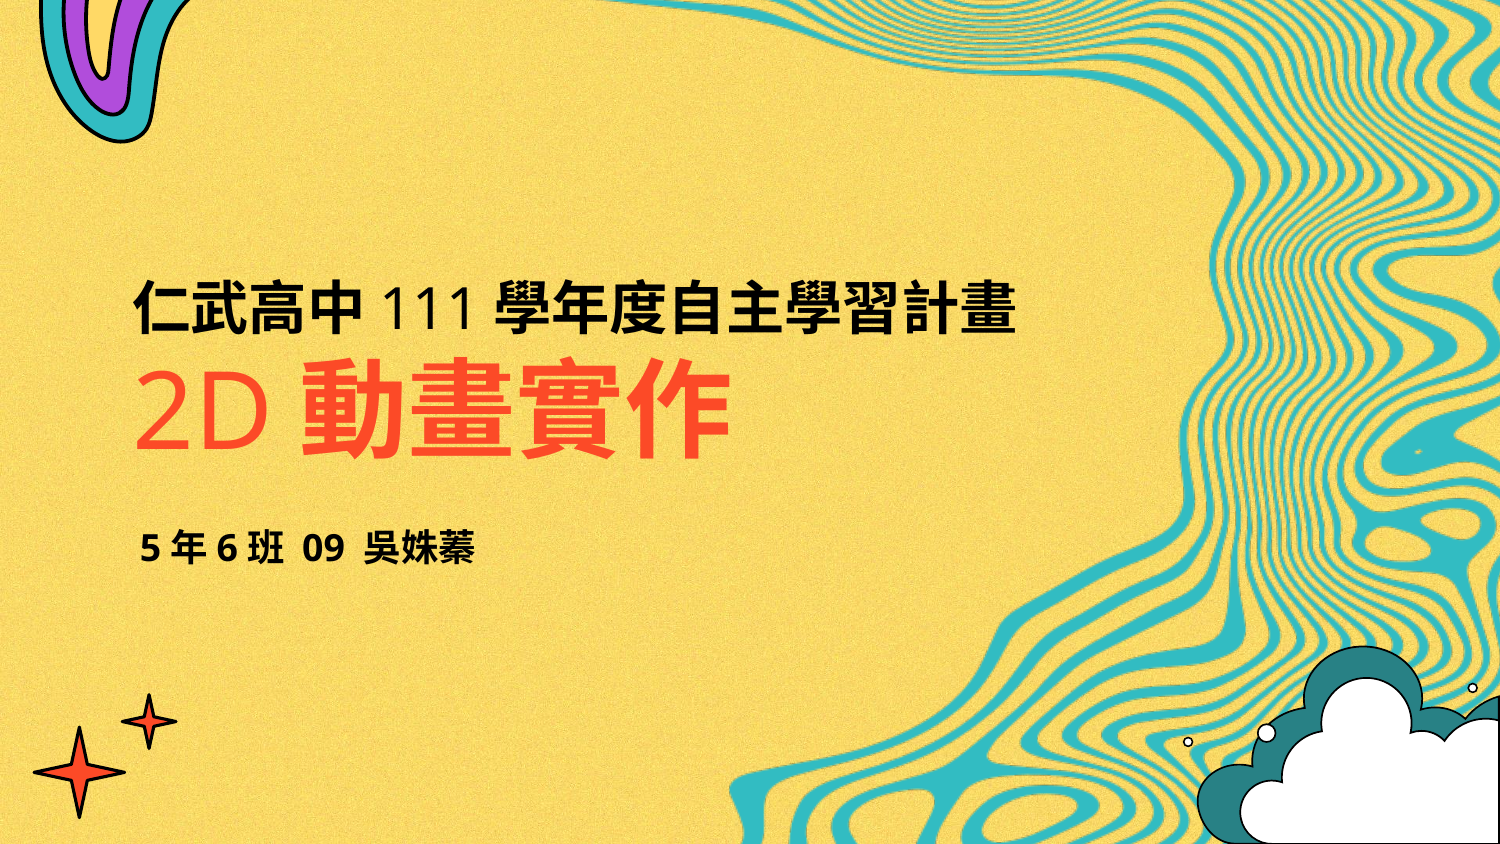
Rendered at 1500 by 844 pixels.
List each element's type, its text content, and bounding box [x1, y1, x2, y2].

text_box [34, 727, 125, 818]
text_box [122, 694, 176, 749]
text_box [1182, 736, 1194, 748]
picture [0, 0, 1500, 844]
text_box [1467, 682, 1478, 694]
subtitle 5年6班 09 吳姝蓁 [124, 525, 623, 598]
text_box [1196, 645, 1500, 844]
title 仁武高中111學年度自主學習計畫 2D動畫實作 [117, 217, 1038, 525]
